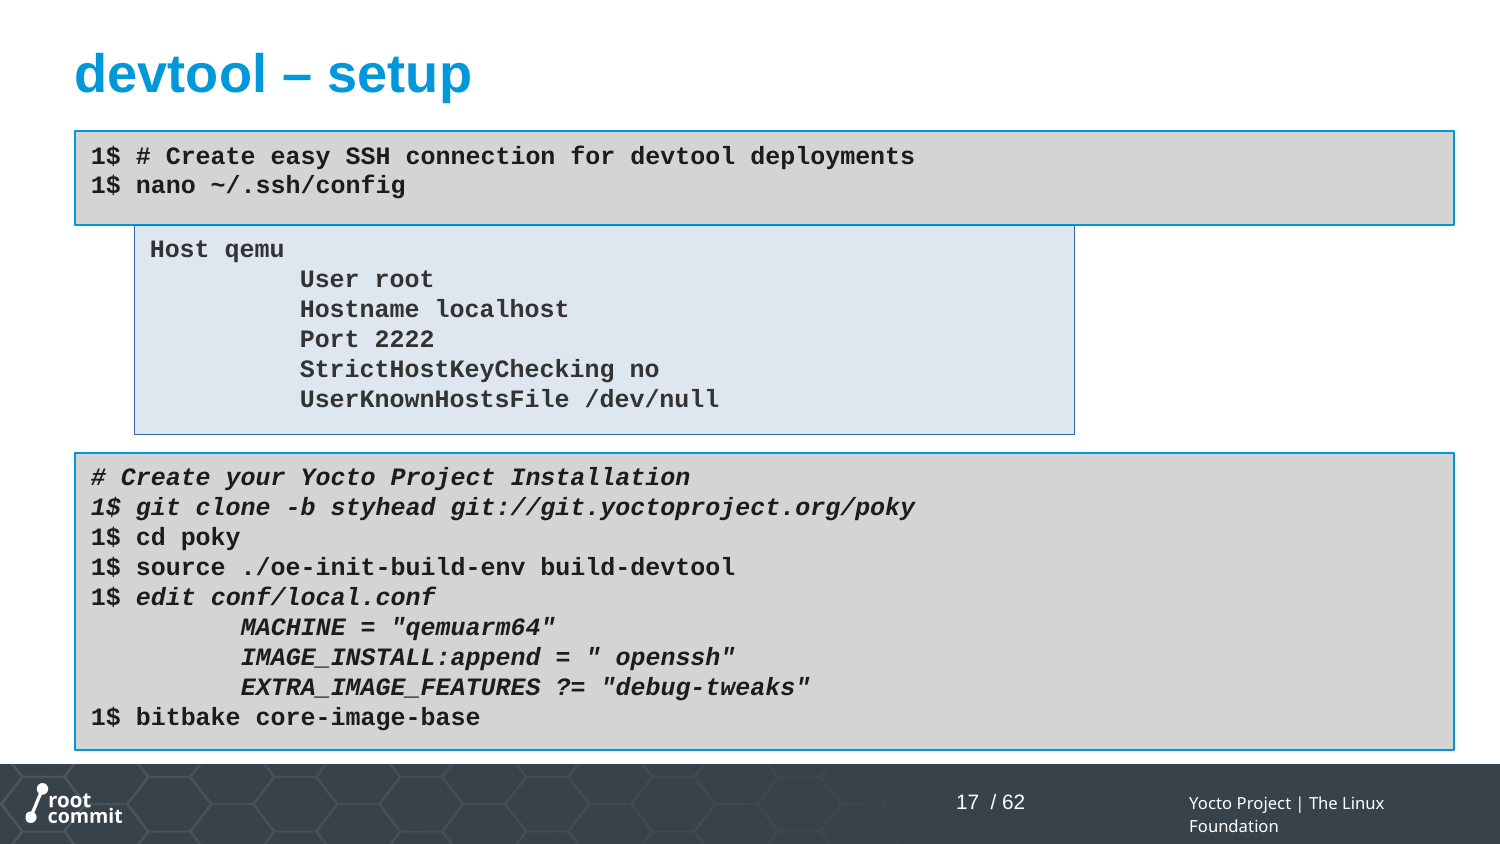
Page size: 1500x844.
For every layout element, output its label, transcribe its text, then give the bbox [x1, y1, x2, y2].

text_box 1$ # Create easy SSH connection for devtool deployments 1$ nano ~/.ssh/config [75, 130, 1455, 225]
picture [0, 0, 1500, 844]
text_box devtool – setup [74, 50, 1424, 159]
text_box Host qemu User root Hostname localhost Port 2222 StrictHostKeyChecking no UserKnownHostsFile /dev/null [134, 225, 1075, 435]
text_box # Create your Yocto Project Installation 1$ git clone -b styhead git://git.yoctoproject.org/poky 1$ cd poky 1$ source ./oe-init-build-env build-devtool 1$ edit conf/local.conf MACHINE = "qemuarm64" IMAGE_INSTALL:append = " openssh" EXTRA_IMAGE_FEATURES ?= "debug-tweaks" 1$ bitbake core-image-base [75, 452, 1455, 750]
